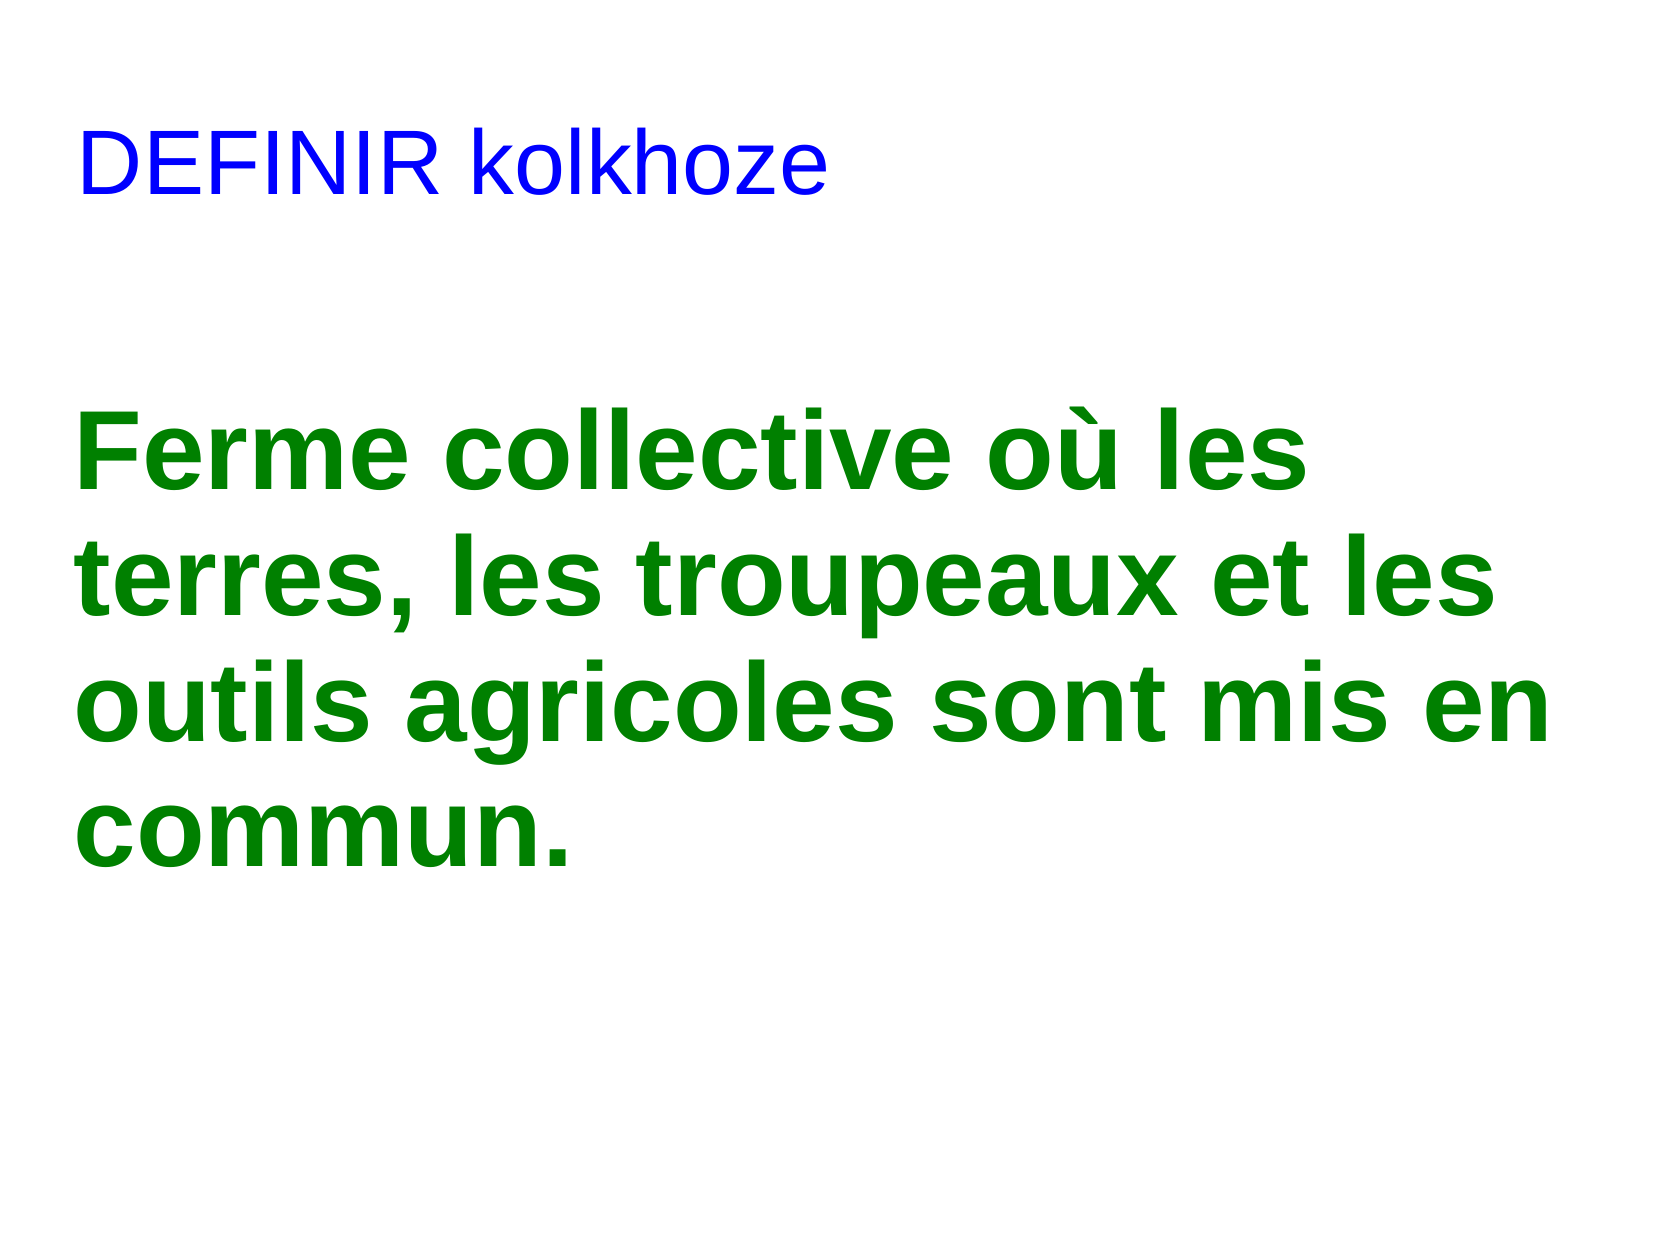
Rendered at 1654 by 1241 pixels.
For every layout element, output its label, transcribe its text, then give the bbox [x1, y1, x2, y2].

text_box Ferme collective où les terres, les troupeaux et les outils agricoles sont mis en commun. [59, 380, 1595, 898]
title DEFINIR kolkhoze [76, 67, 1565, 260]
